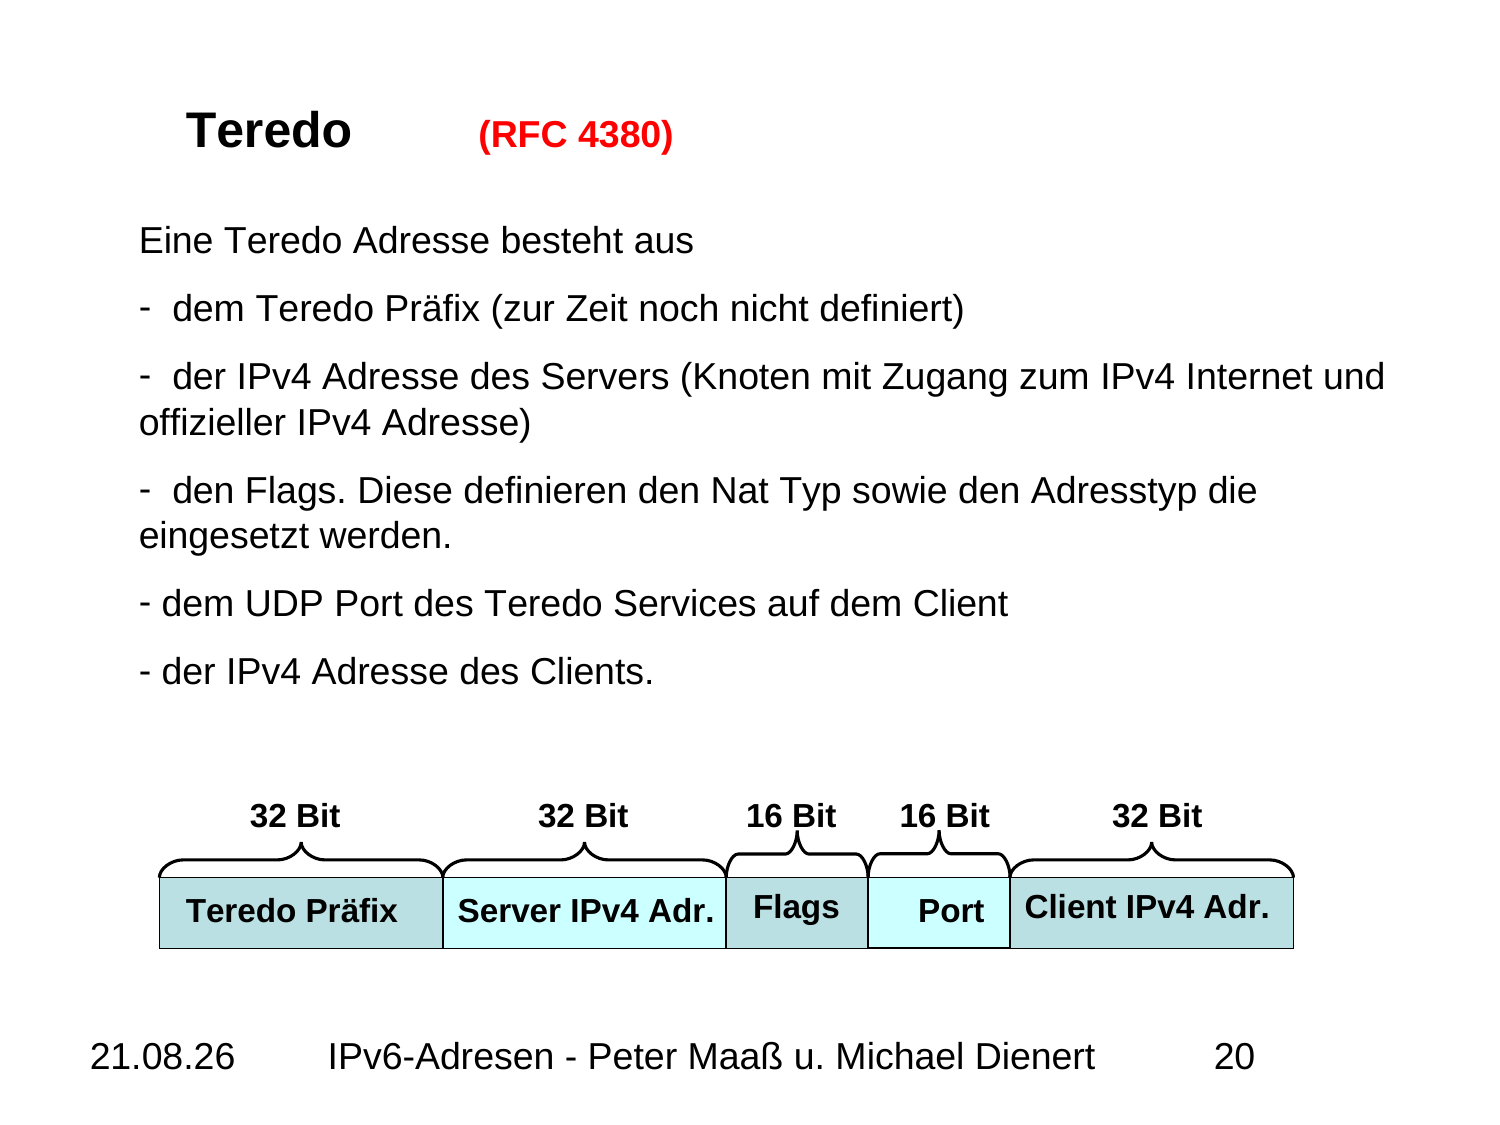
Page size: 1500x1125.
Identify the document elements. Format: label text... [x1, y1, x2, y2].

text_box Flags [738, 877, 857, 933]
text_box Teredo (RFC 4380) [171, 90, 1081, 166]
text_box Teredo Präfix [171, 881, 431, 937]
text_box 32 Bit [1092, 786, 1223, 843]
text_box Client IPv4 Adr. [1009, 877, 1294, 933]
text_box Server IPv4 Adr. [442, 881, 739, 937]
text_box Eine Teredo Adresse besteht aus dem Teredo Präfix (zur Zeit noch nicht definiert) der IPv4 Adresse des Servers (Knoten mit Zugang zum IPv4 Internet und offizieller IPv4 Adresse) den Flags. Diese definieren den Nat Typ sowie den Adresstyp die eingesetzt werden. dem UDP Port des Teredo Services auf dem Client der IPv4 Adresse des Clients. [123, 207, 1412, 701]
text_box 16 Bit [879, 786, 1010, 843]
text_box [159, 877, 1294, 949]
text_box 32 Bit [230, 786, 361, 843]
text_box 16 Bit [726, 786, 857, 843]
text_box 32 Bit [518, 786, 649, 843]
text_box Port [903, 881, 1022, 937]
